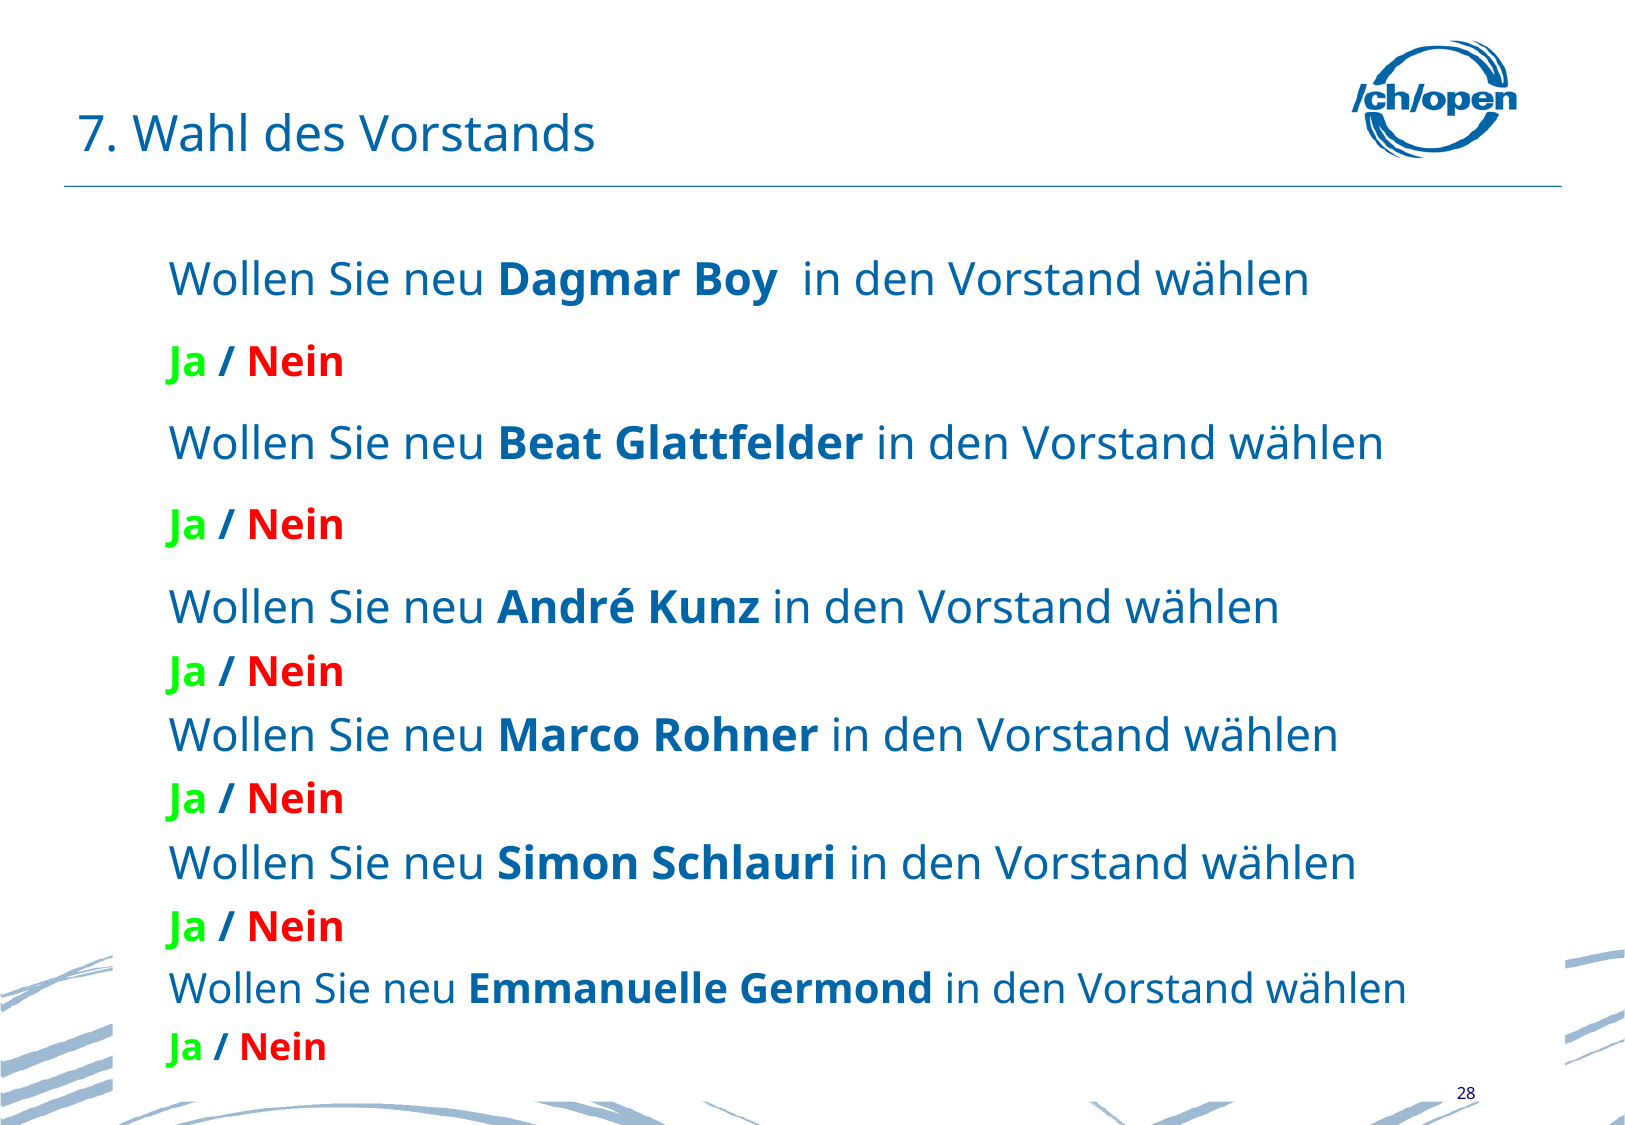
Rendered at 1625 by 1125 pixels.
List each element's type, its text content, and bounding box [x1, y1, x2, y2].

title 7. Wahl des Vorstands [62, 82, 1325, 181]
list Wollen Sie neu Dagmar Boy in den Vorstand wählen Ja / Nein Wollen Sie neu Beat Glattfelder in den Vorstand wählen Ja / Nein Wollen Sie neu André Kunz in den Vorstand wählen Ja / Nein Wollen Sie neu Marco Rohner in den Vorstand wählen Ja / Nein Wollen Sie neu Simon Schlauri in den Vorstand wählen Ja / Nein Wollen Sie neu Emmanuelle Germond in den Vorstand wählen Ja / Nein [112, 249, 1566, 1102]
